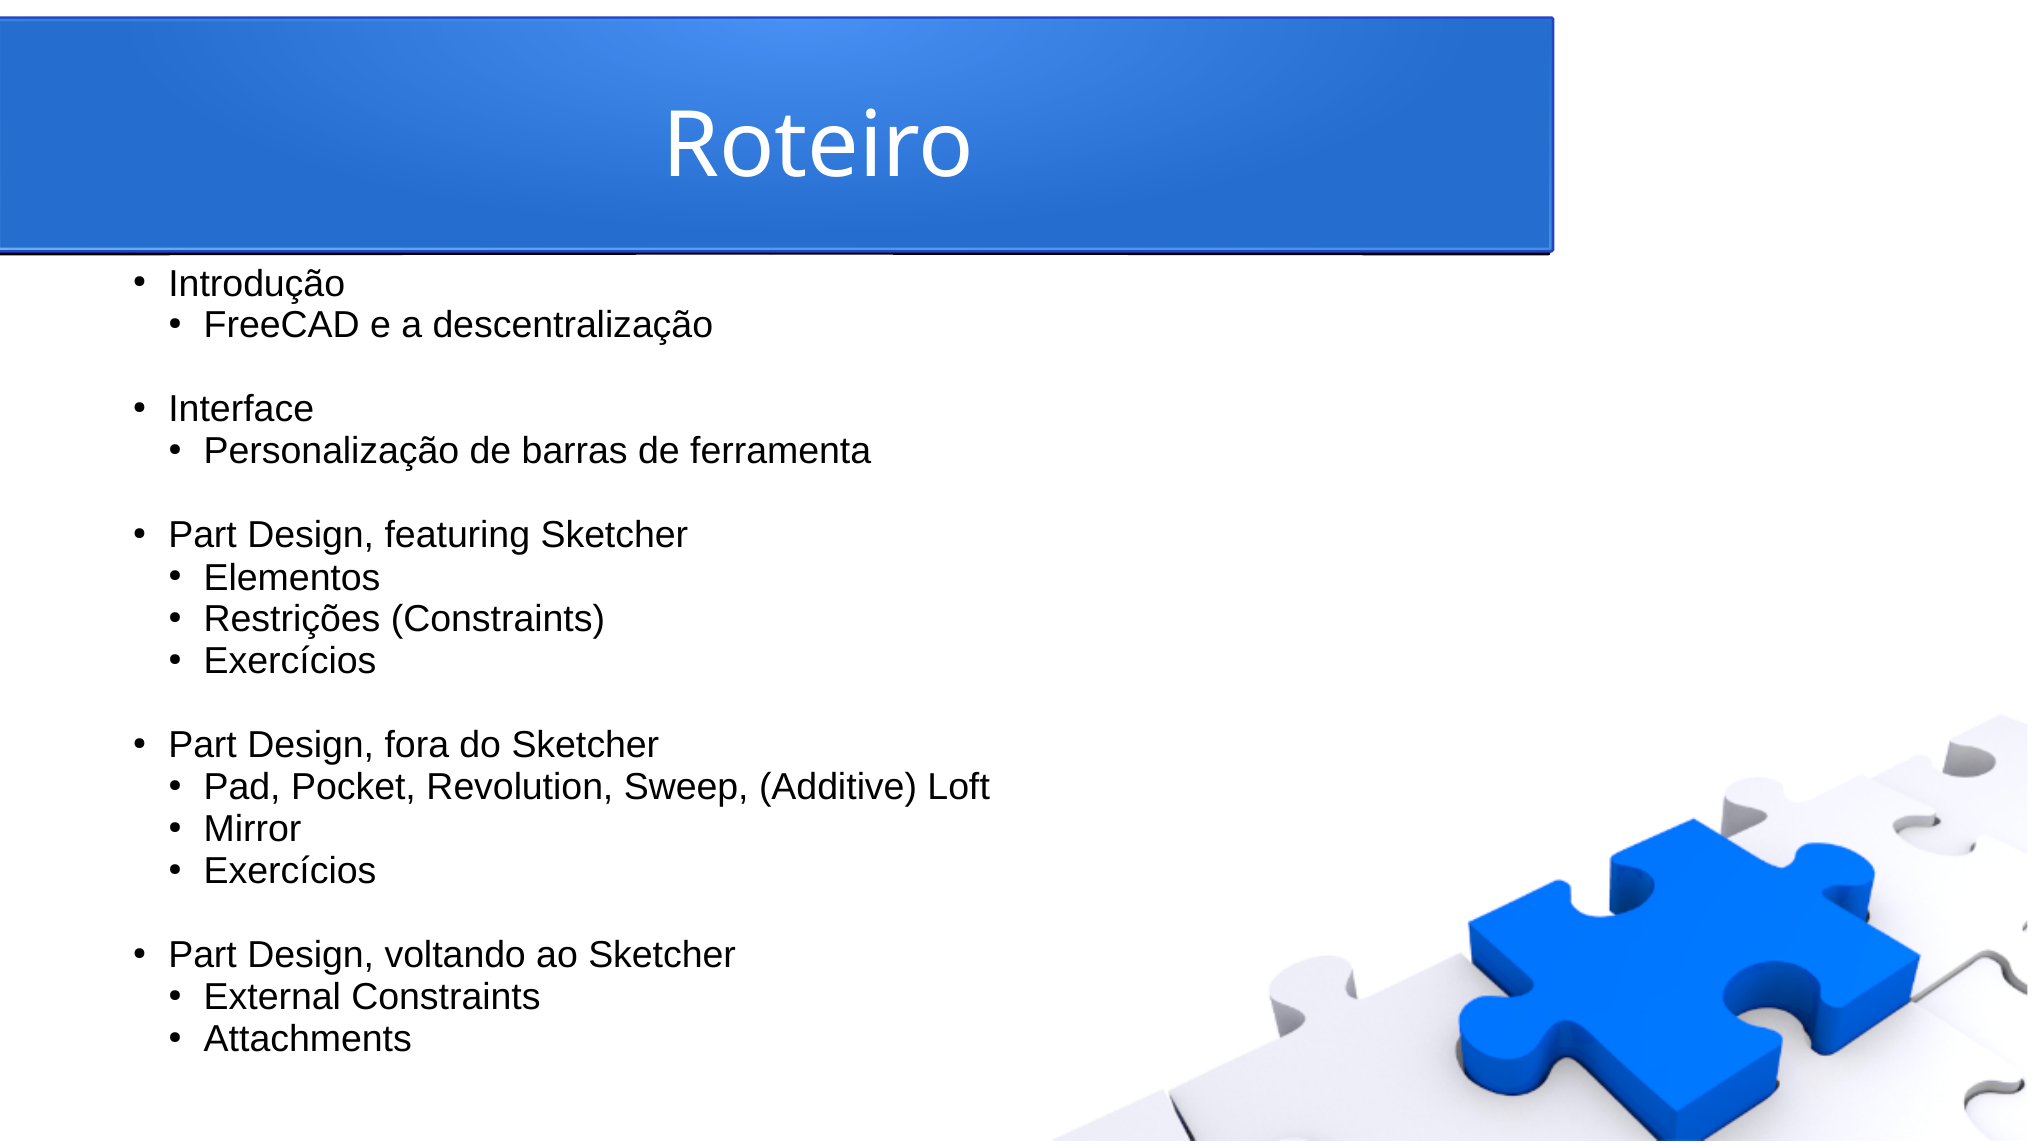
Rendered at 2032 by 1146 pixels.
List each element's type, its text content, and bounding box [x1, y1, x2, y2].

text_box Introdução FreeCAD e a descentralização Interface Personalização de barras de ferramenta Part Design, featuring Sketcher Elementos Restrições (Constraints) Exercícios Part Design, fora do Sketcher Pad, Pocket, Revolution, Sweep, (Additive) Loft Mirror Exercícios Part Design, voltando ao Sketcher External Constraints Attachments [118, 212, 1666, 1146]
picture [1666, 578, 2028, 1141]
title Roteiro [101, 45, 1536, 237]
